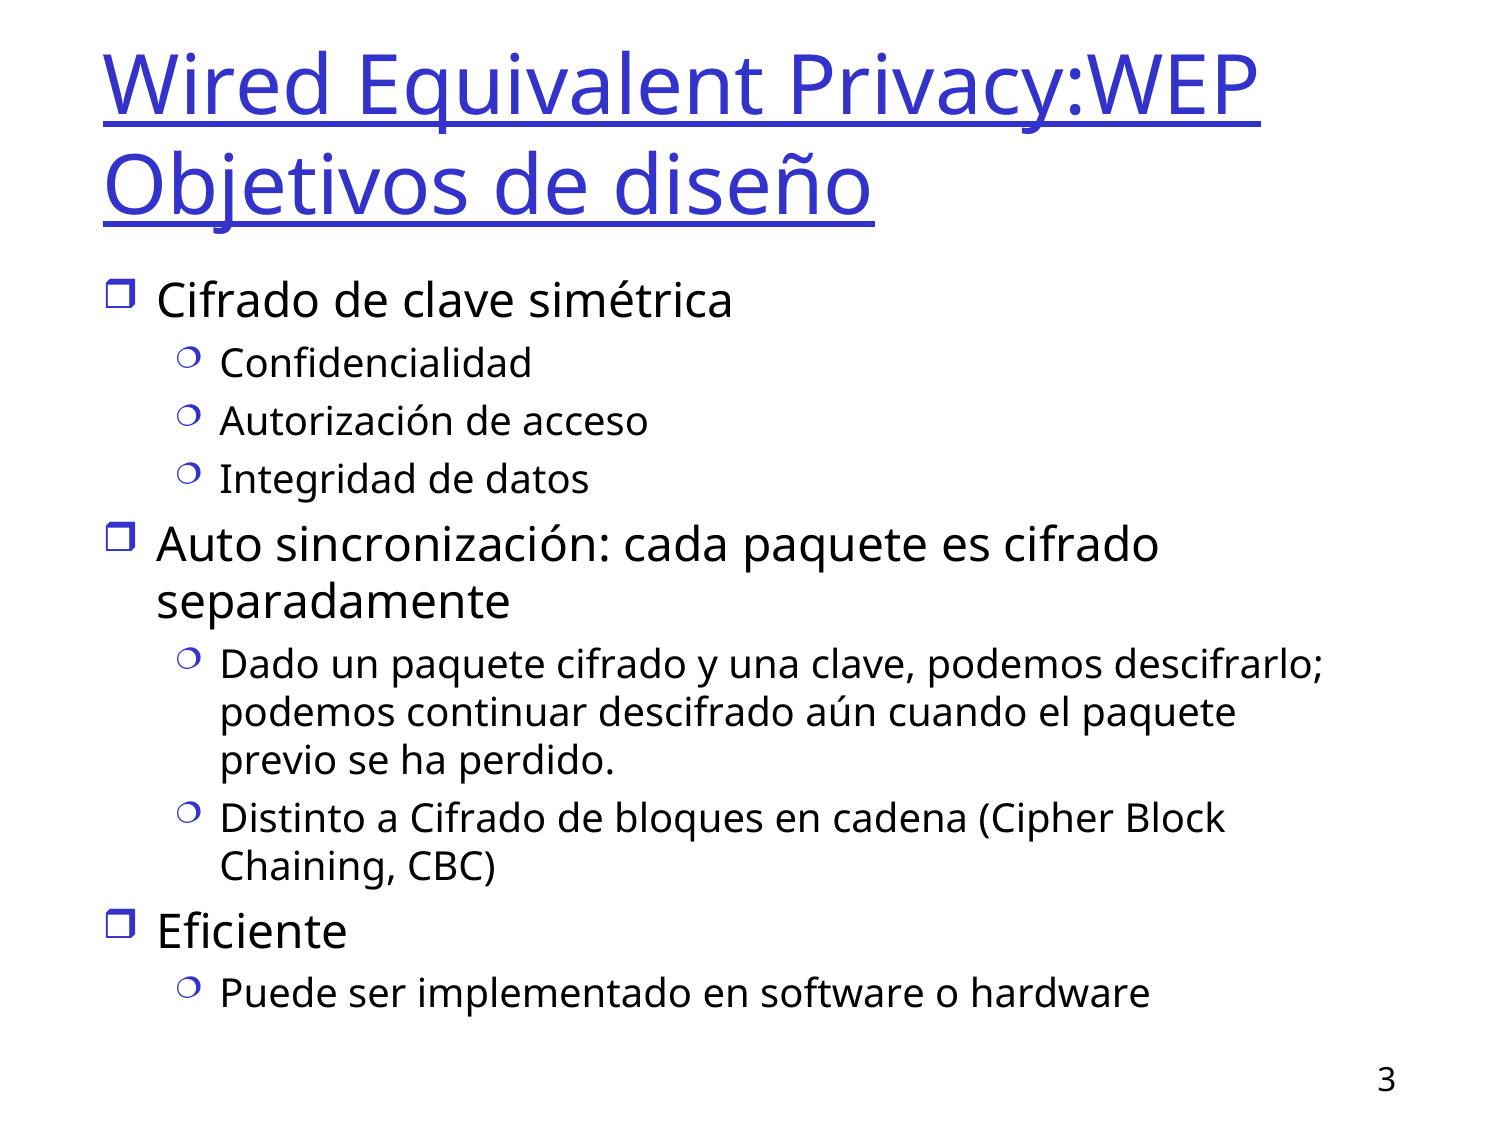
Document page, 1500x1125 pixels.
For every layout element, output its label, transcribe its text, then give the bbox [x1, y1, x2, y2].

title Wired Equivalent Privacy:WEP Objetivos de diseño [87, 23, 1458, 239]
list Cifrado de clave simétrica Confidencialidad Autorización de acceso Integridad de datos Auto sincronización: cada paquete es cifrado separadamente Dado un paquete cifrado y una clave, podemos descifrarlo; podemos continuar descifrado aún cuando el paquete previo se ha perdido. Distinto a Cifrado de bloques en cadena (Cipher Block Chaining, CBC) Eficiente Puede ser implementado en software o hardware [87, 262, 1363, 1026]
